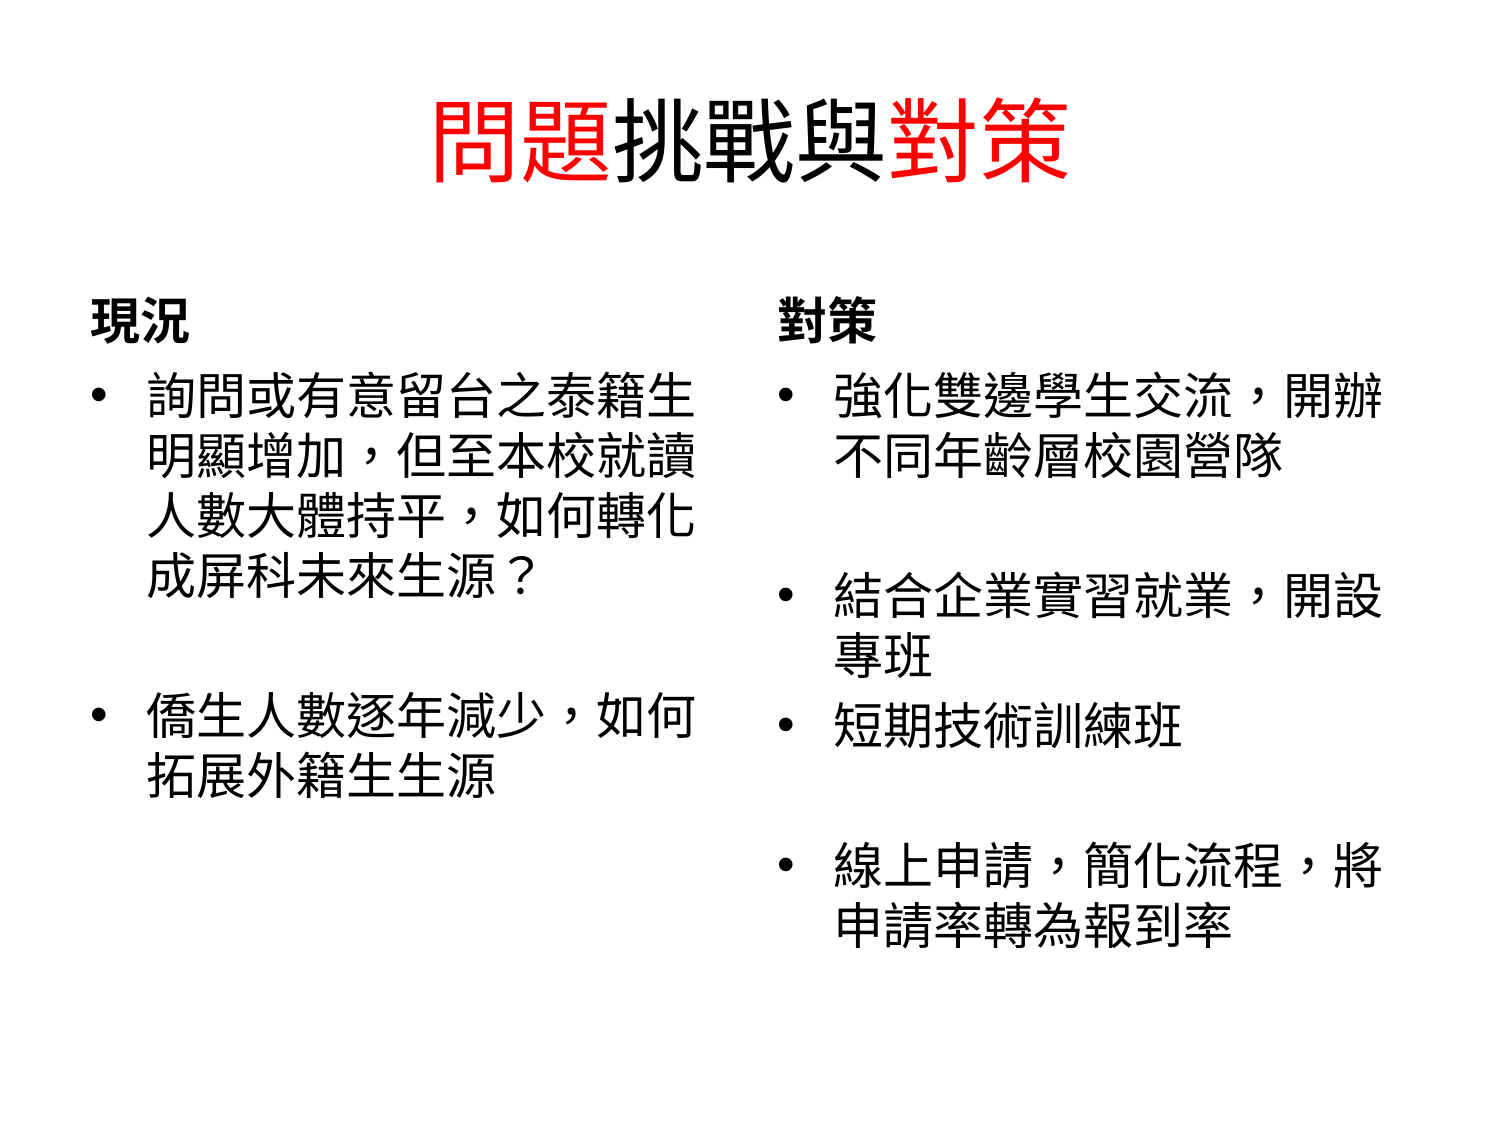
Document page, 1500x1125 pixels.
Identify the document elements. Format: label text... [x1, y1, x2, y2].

list 現況 [75, 251, 738, 356]
list 強化雙邊學生交流，開辦不同年齡層校園營隊 結合企業實習就業，開設專班 短期技術訓練班 線上申請，簡化流程，將申請率轉為報到率 [761, 356, 1425, 1005]
list 詢問或有意留台之泰籍生明顯增加，但至本校就讀人數大體持平，如何轉化成屏科未來生源？ 僑生人數逐年減少，如何拓展外籍生生源 [75, 356, 738, 1005]
title 問題挑戰與對策 [75, 45, 1425, 233]
list 對策 [761, 251, 1425, 356]
